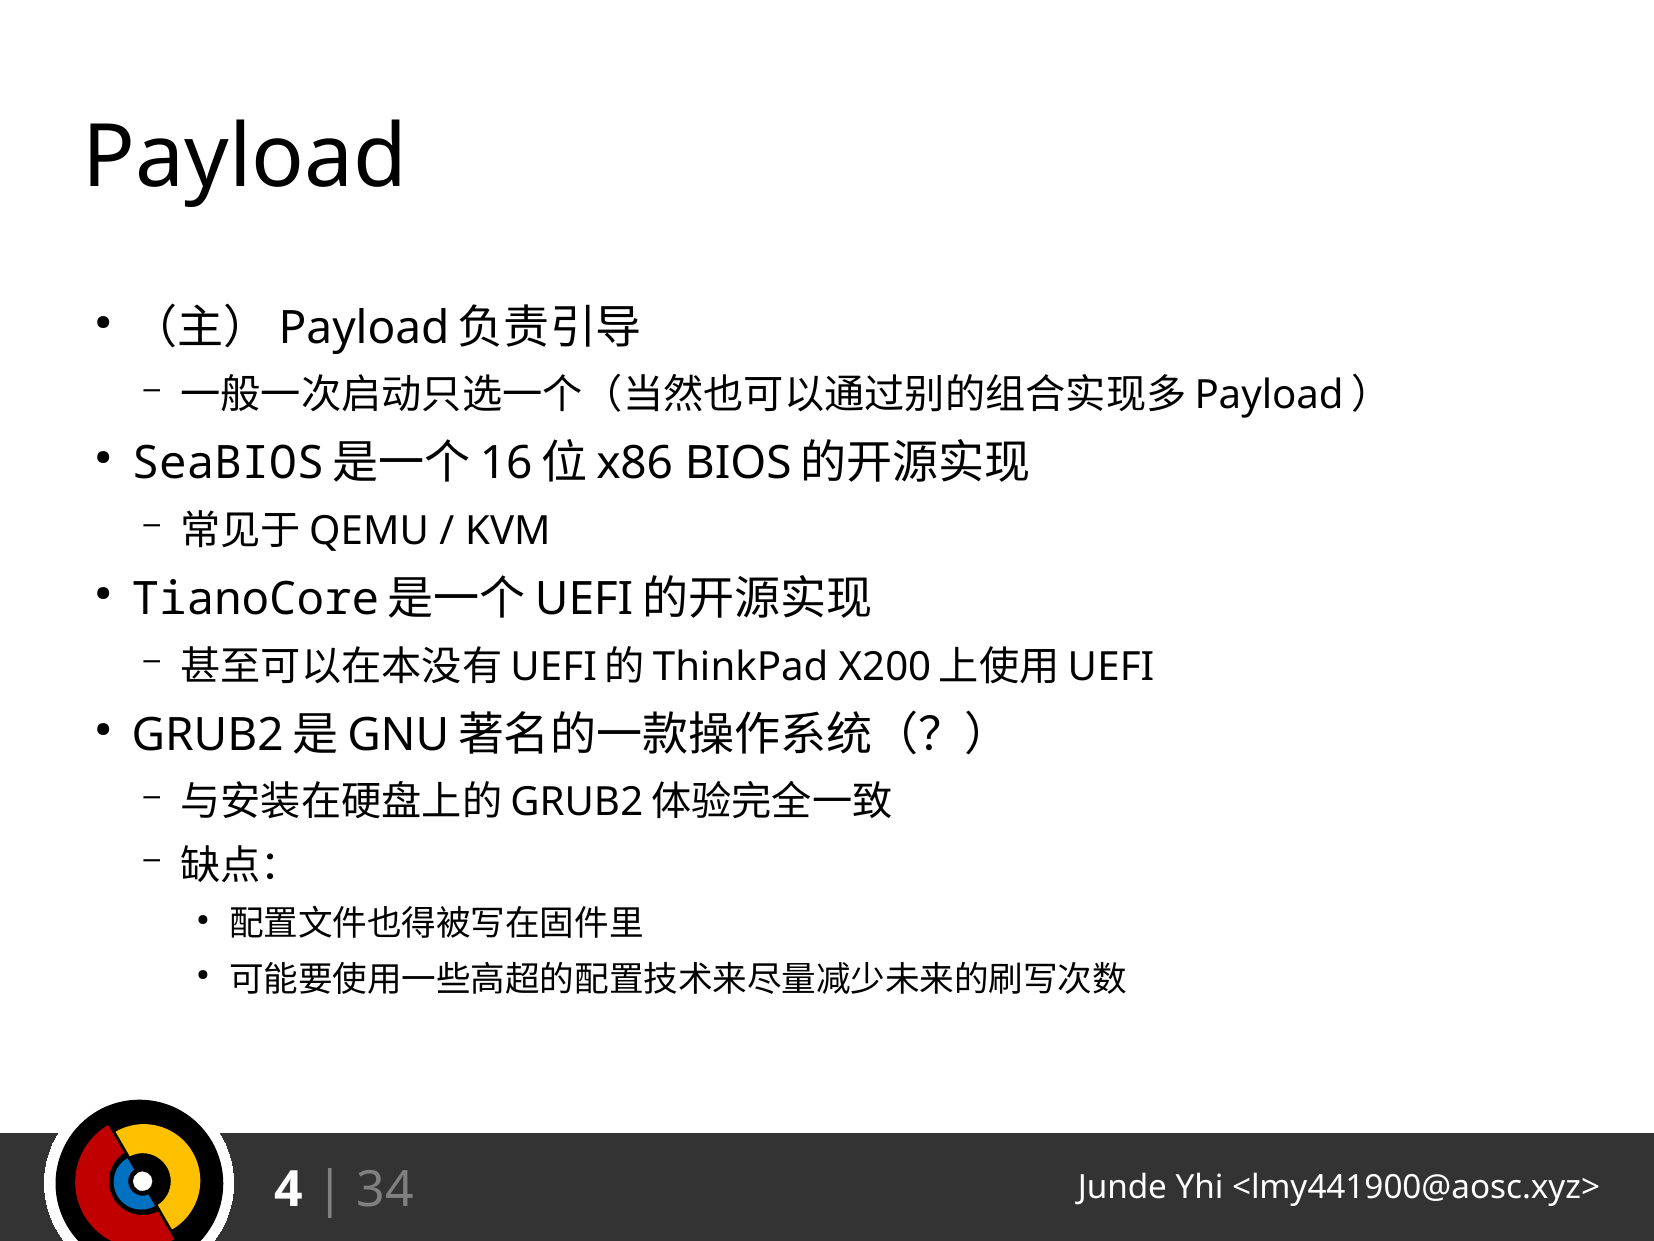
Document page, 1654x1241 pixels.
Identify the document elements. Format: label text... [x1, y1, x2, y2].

title Payload [82, 49, 1571, 257]
list （主）Payload负责引导 一般一次启动只选一个（当然也可以通过别的组合实现多Payload） SeaBIOS是一个16位x86 BIOS的开源实现 常见于QEMU / KVM TianoCore是一个UEFI的开源实现 甚至可以在本没有UEFI的ThinkPad X200上使用UEFI GRUB2是GNU著名的一款操作系统（？） 与安装在硬盘上的GRUB2体验完全一致 缺点： 配置文件也得被写在固件里 可能要使用一些高超的配置技术来尽量减少未来的刷写次数 [82, 290, 1571, 1010]
